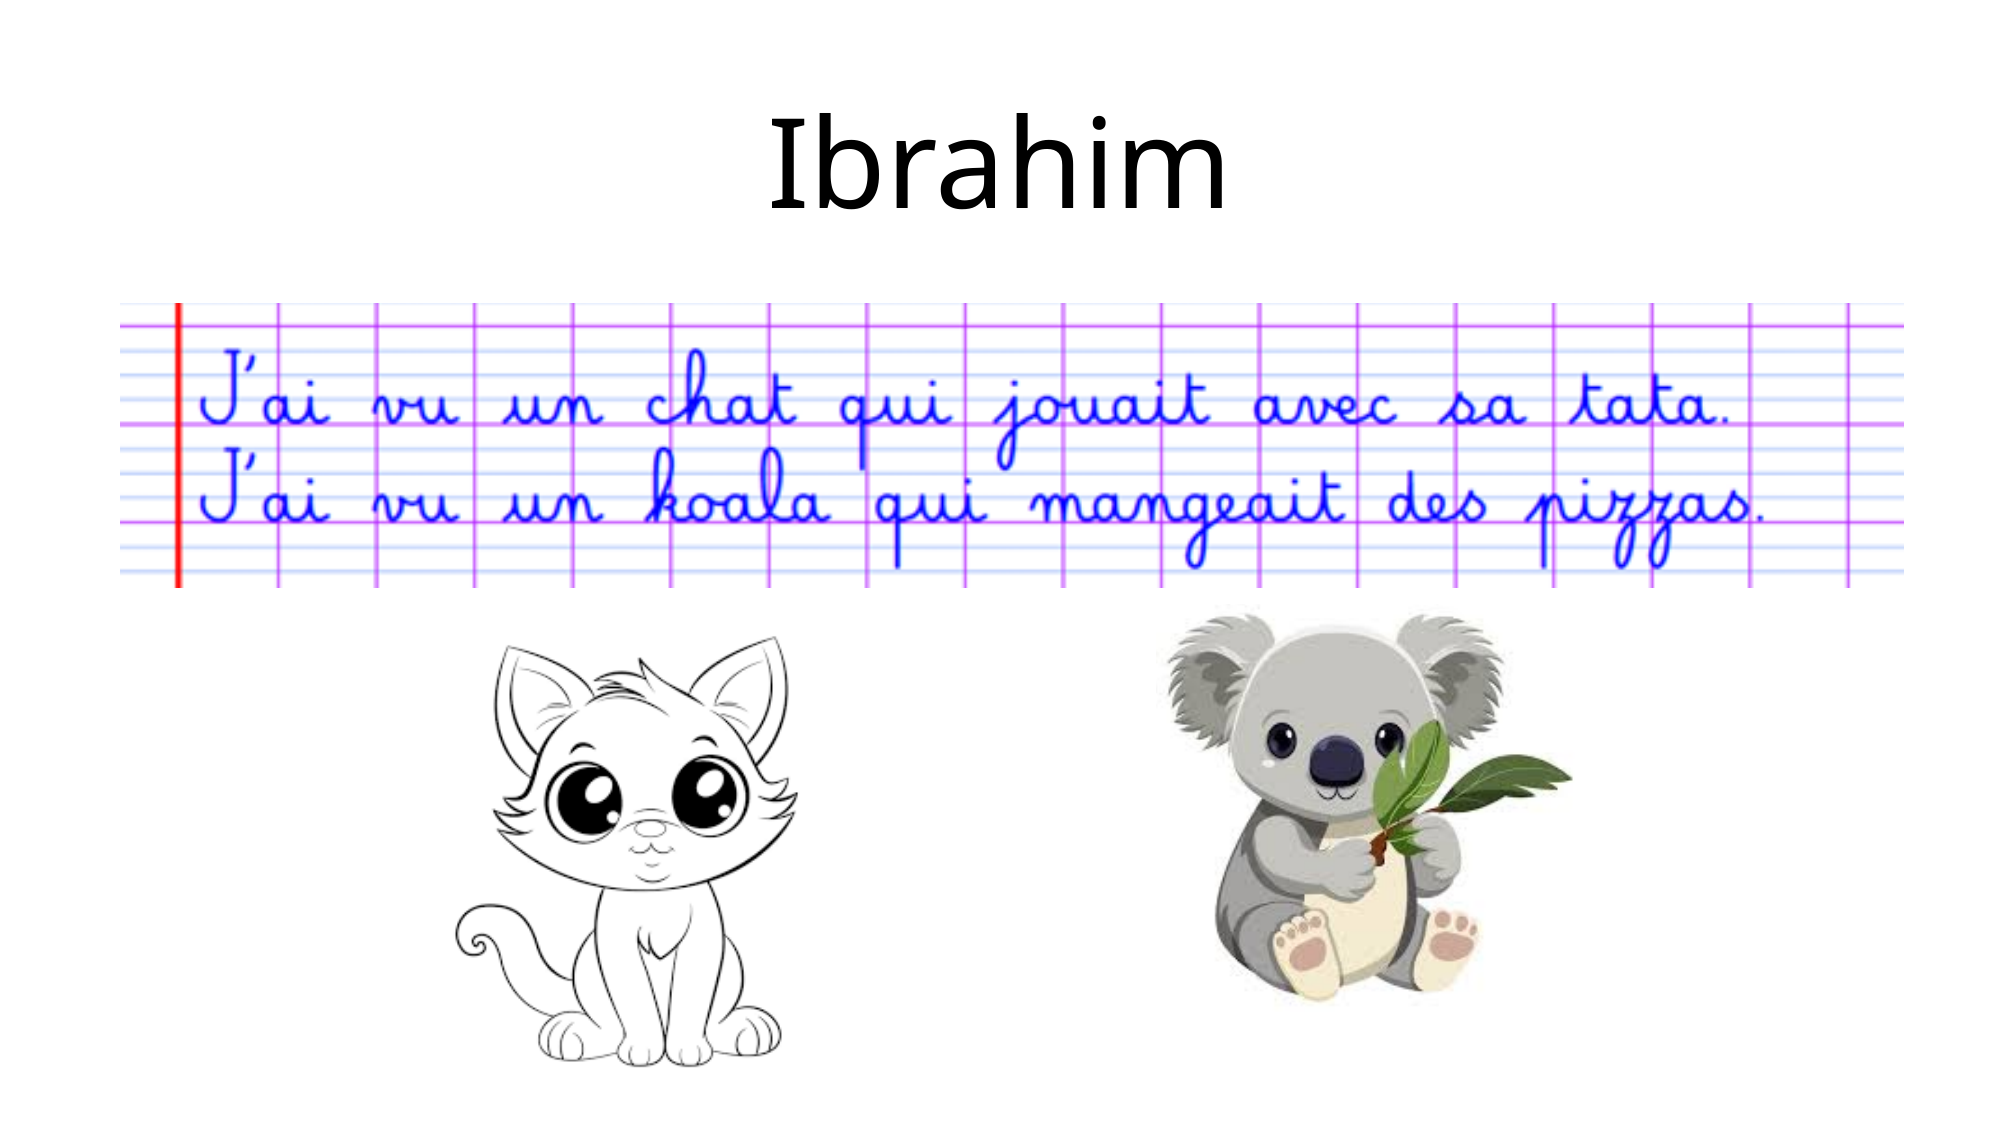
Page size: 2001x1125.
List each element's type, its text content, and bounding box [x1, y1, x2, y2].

title Ibrahim [137, 59, 1863, 278]
picture [1156, 604, 1584, 1012]
picture [120, 303, 1904, 589]
picture [447, 626, 807, 1079]
